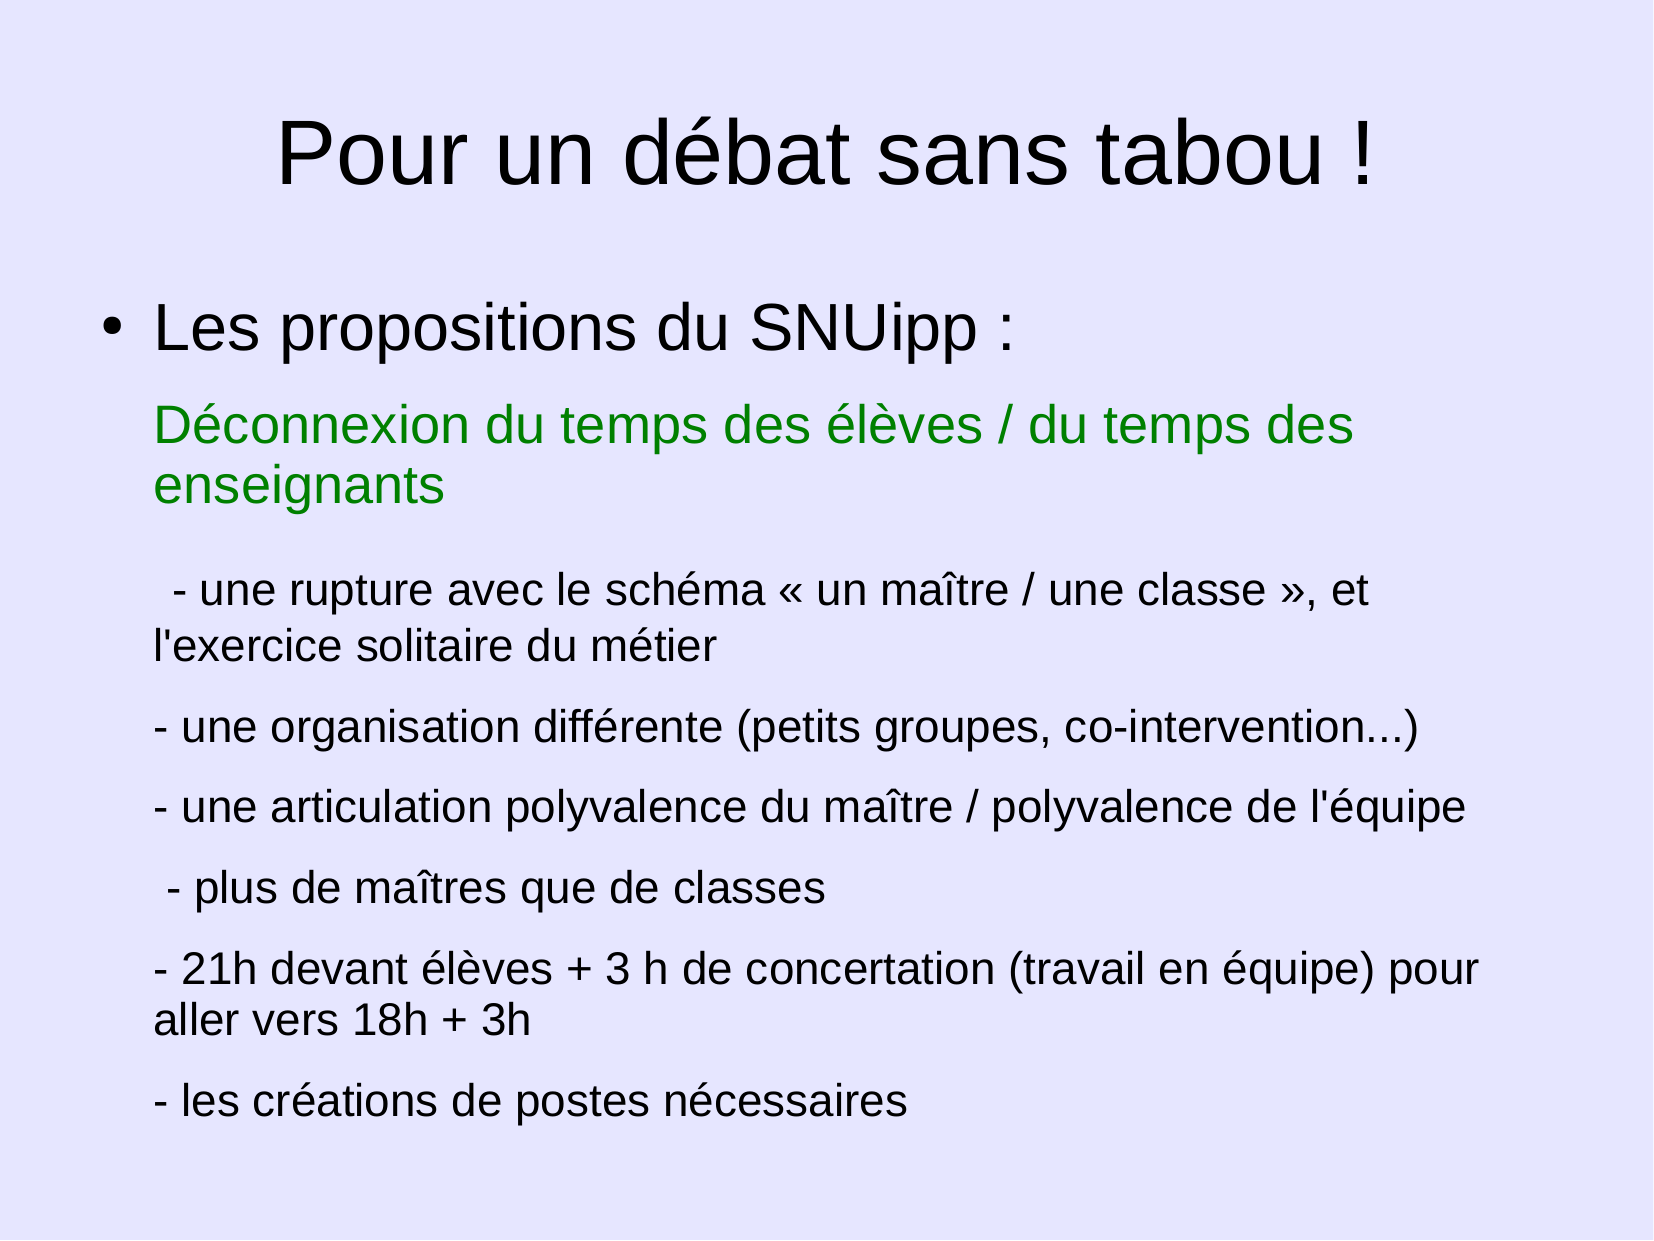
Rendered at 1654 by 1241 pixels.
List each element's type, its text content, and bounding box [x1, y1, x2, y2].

list Les propositions du SNUipp : Déconnexion du temps des élèves / du temps des enseignants - une rupture avec le schéma « un maître / une classe », et l'exercice solitaire du métier - une organisation différente (petits groupes, co-intervention...) - une articulation polyvalence du maître / polyvalence de l'équipe - plus de maîtres que de classes - 21h devant élèves + 3 h de concertation (travail en équipe) pour aller vers 18h + 3h - les créations de postes nécessaires [82, 290, 1571, 1125]
title Pour un débat sans tabou ! [82, 56, 1571, 250]
